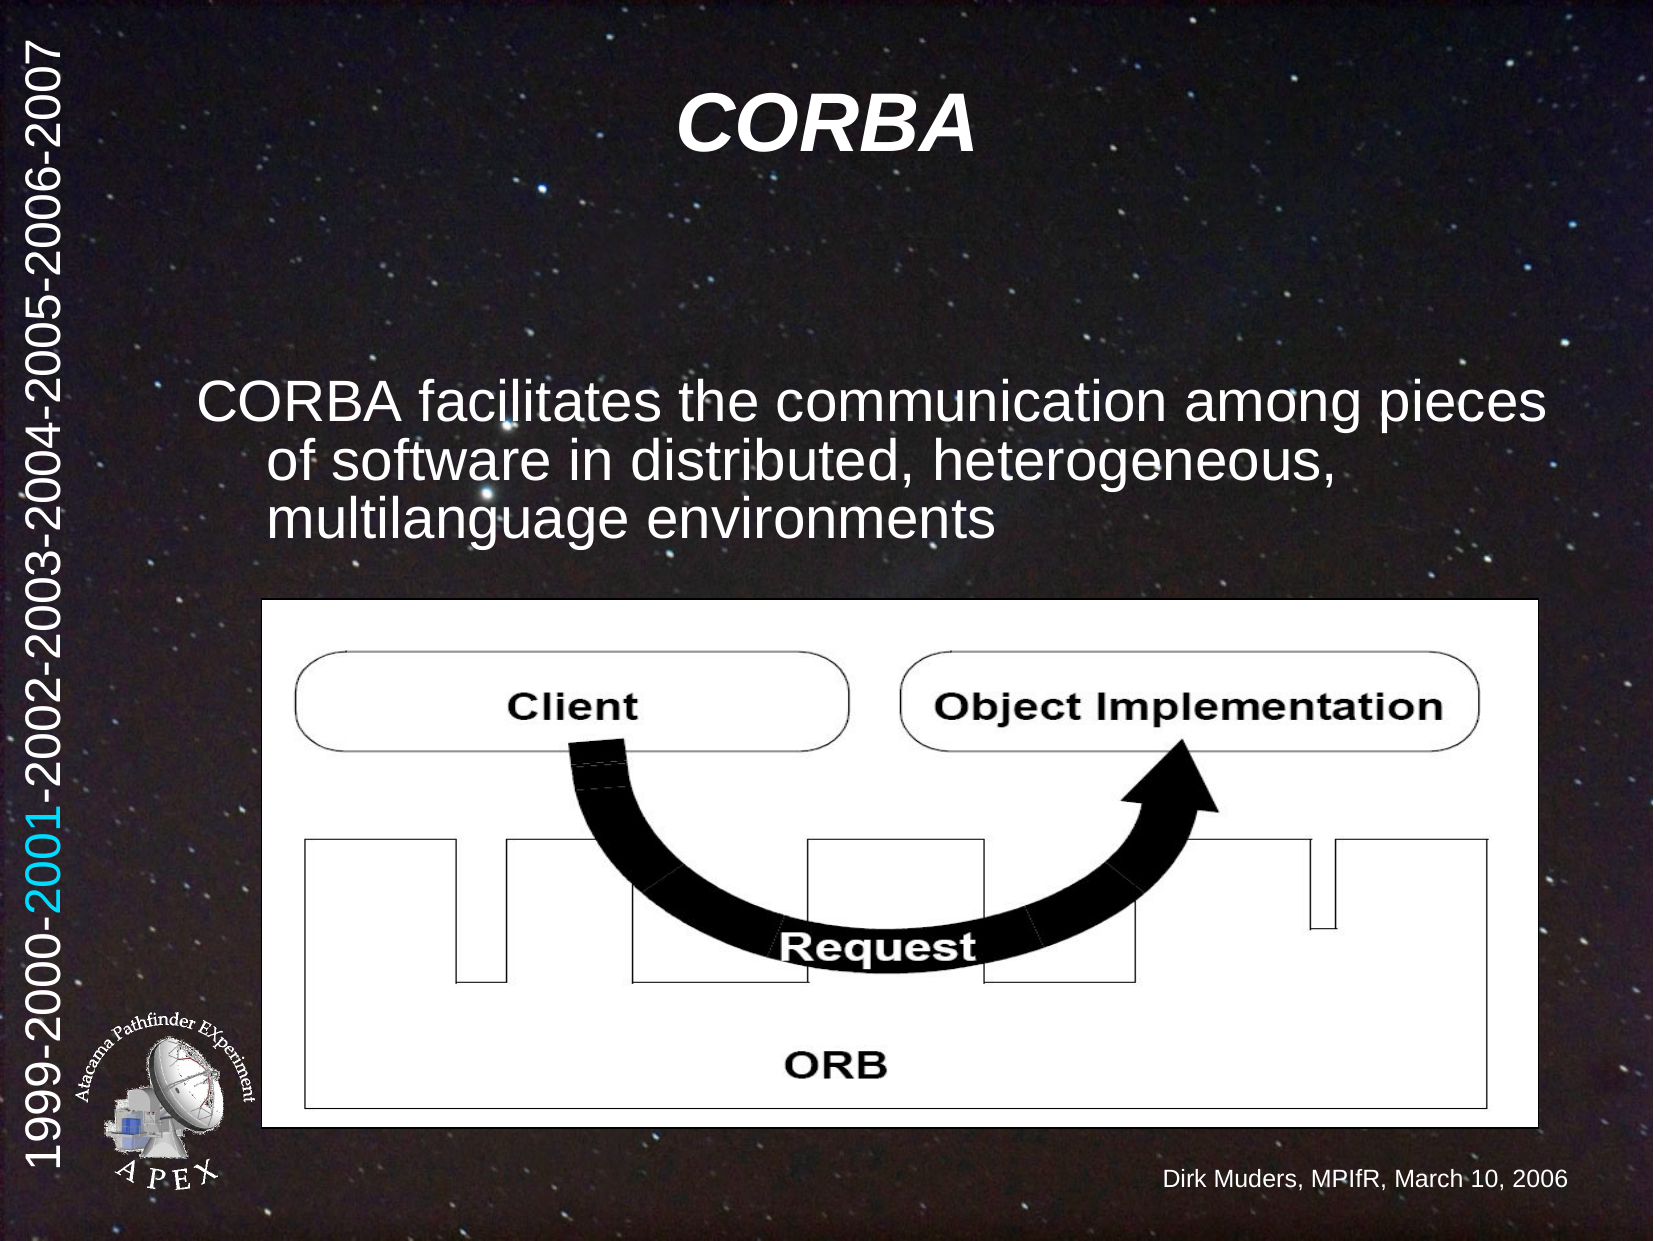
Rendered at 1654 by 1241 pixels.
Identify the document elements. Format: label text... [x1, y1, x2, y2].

title CORBA [121, 19, 1534, 227]
picture [0, 0, 1653, 1241]
list CORBA facilitates the communication among pieces of software in distributed, heterogeneous, multilanguage environments [184, 375, 1575, 1157]
text_box 1999-2000-2001-2002-2003-2004-2005-2006-2007 [14, 38, 76, 1172]
